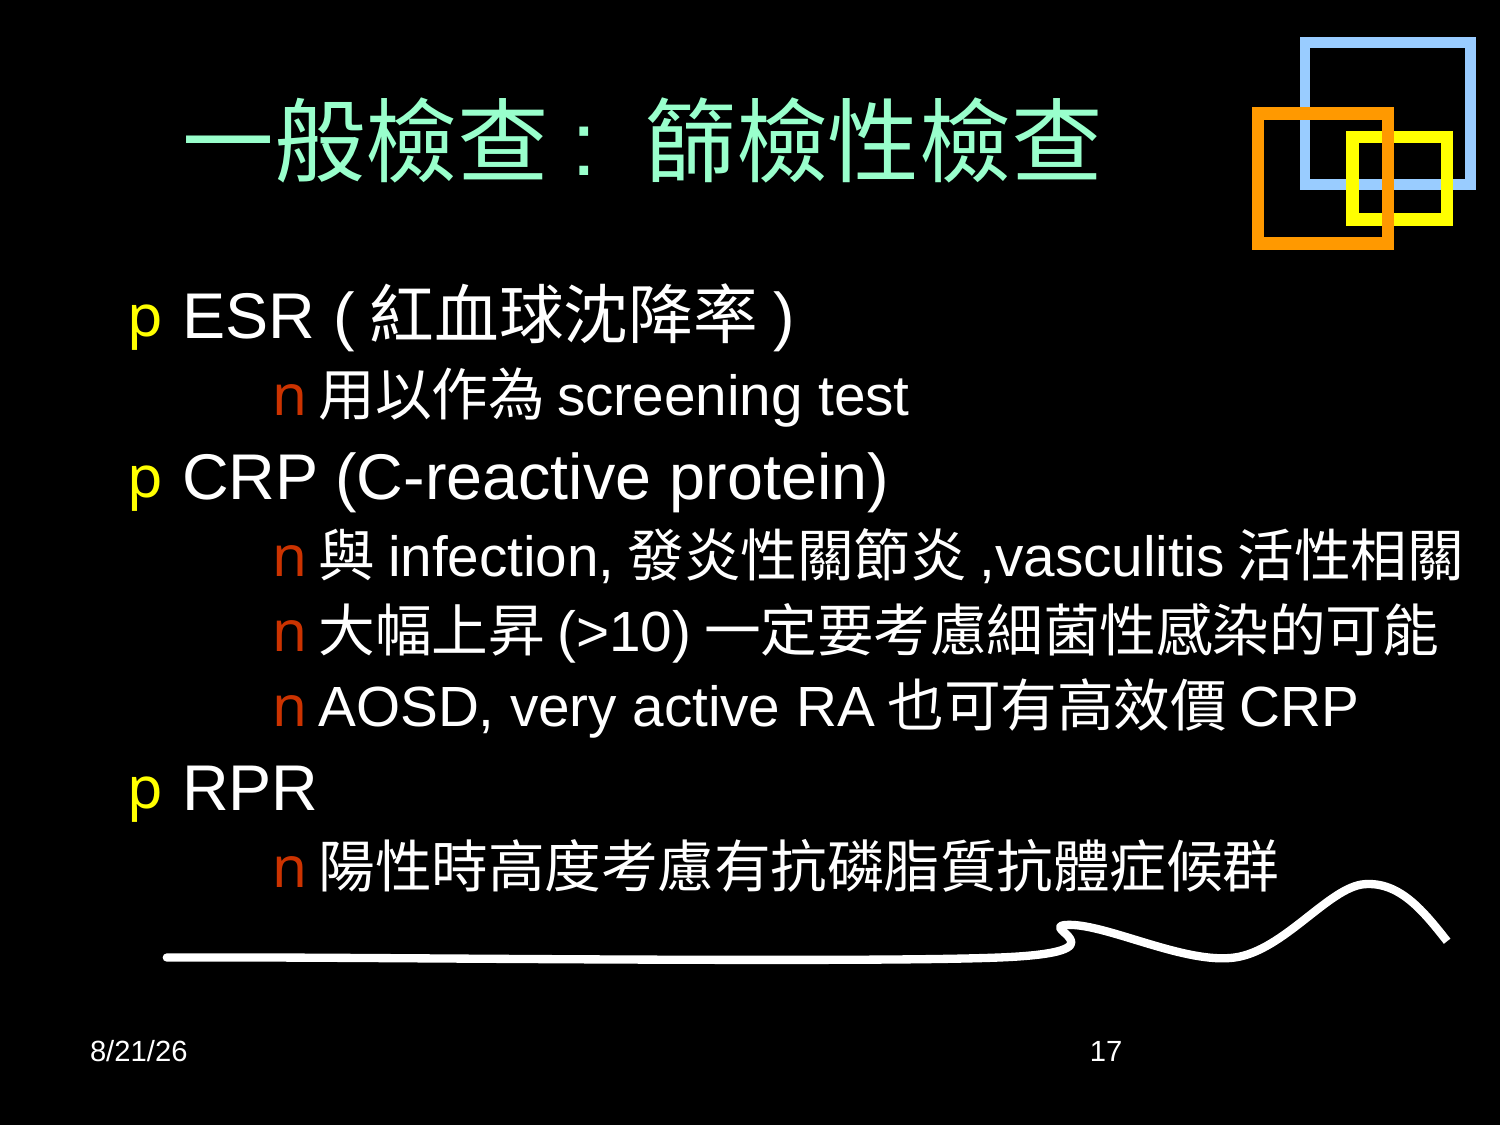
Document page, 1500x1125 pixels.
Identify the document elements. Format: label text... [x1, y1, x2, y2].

title 一般檢查: 篩檢性檢查 [75, 45, 1211, 233]
text_box [75, 1024, 426, 1103]
list ESR (紅血球沈降率) 用以作為screening test CRP (C-reactive protein) 與infection,發炎性關節炎,vasculitis活性相關 大幅上昇(>10)一定要考慮細菌性感染的可能 AOSD, very active RA也可有高效價CRP RPR 陽性時高度考慮有抗磷脂質抗體症候群 [112, 275, 1500, 951]
text_box [1074, 1024, 1426, 1103]
